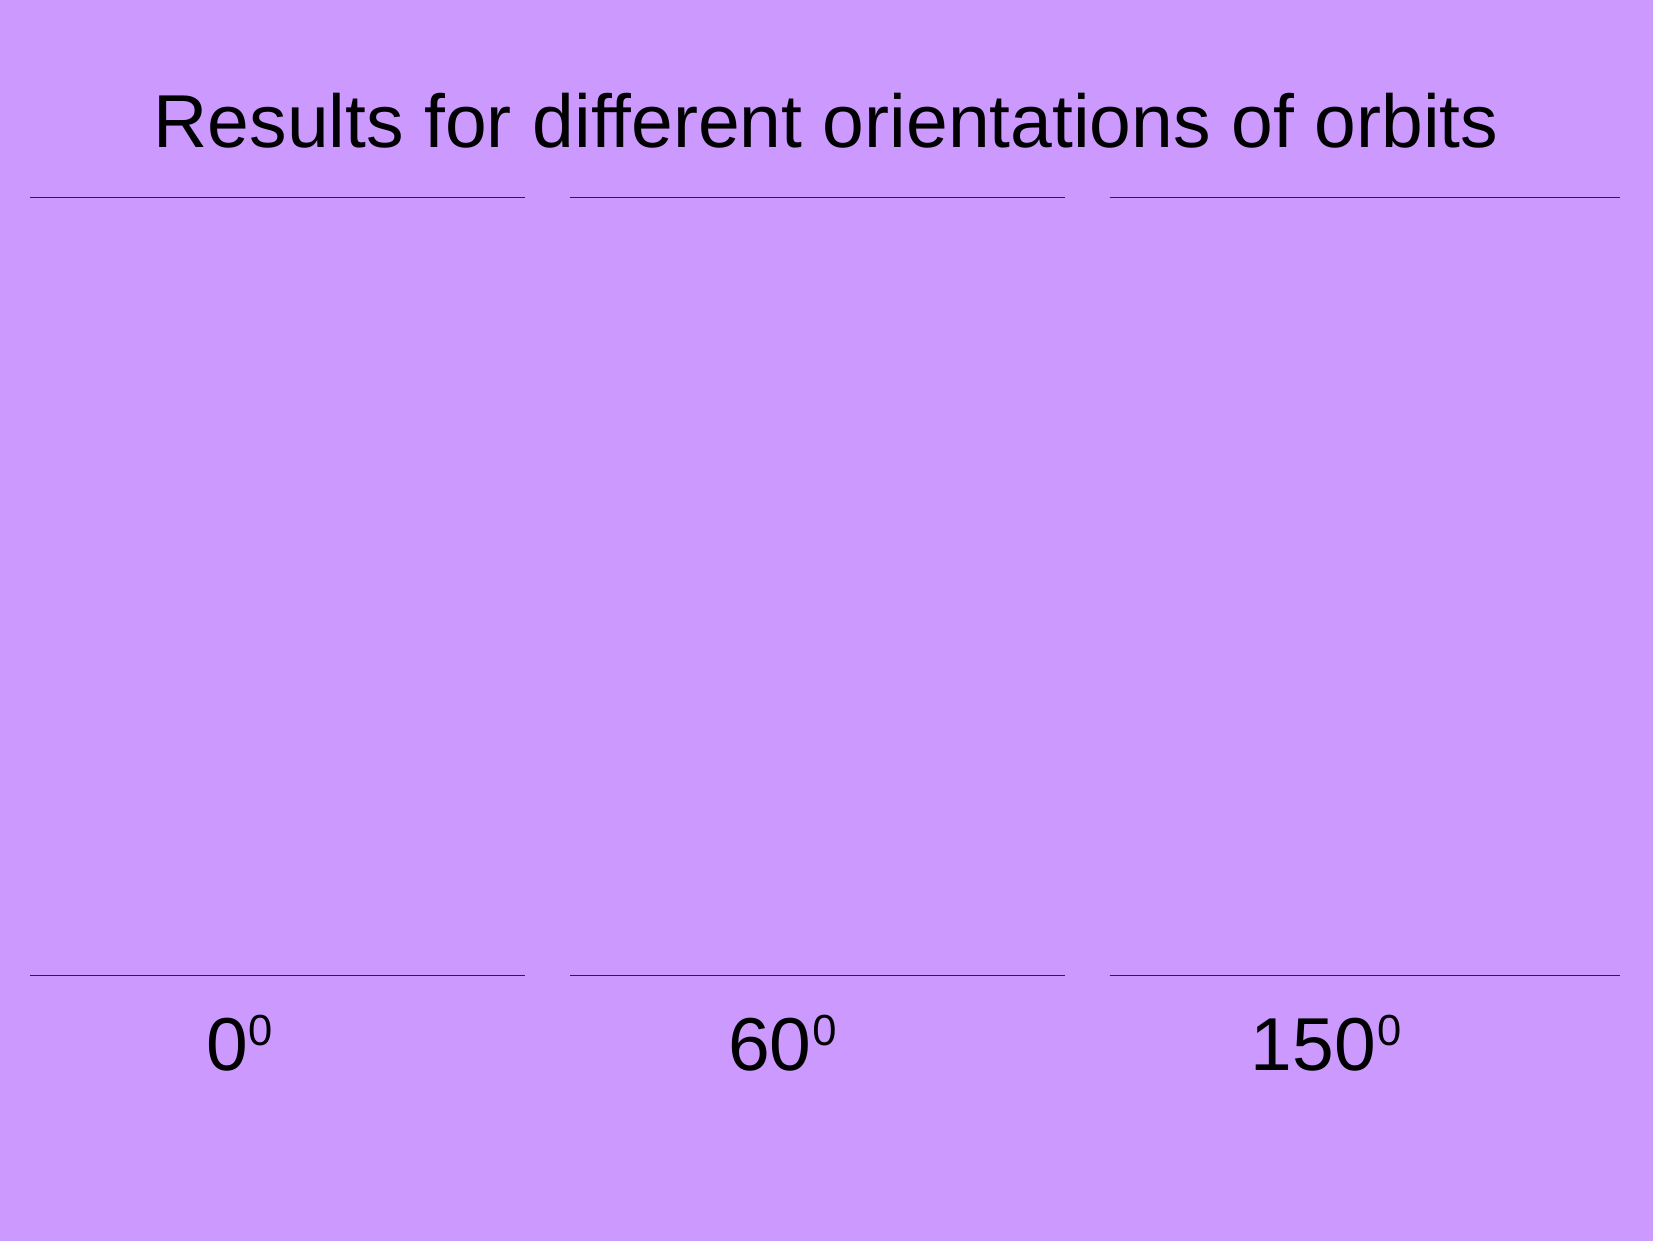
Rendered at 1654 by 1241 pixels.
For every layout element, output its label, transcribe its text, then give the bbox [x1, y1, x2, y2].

picture [570, 195, 1066, 976]
picture [1110, 195, 1621, 976]
picture [30, 195, 526, 976]
title Results for different orientations of orbits [82, 17, 1571, 226]
title 00 600 1500 [60, 977, 1548, 1111]
